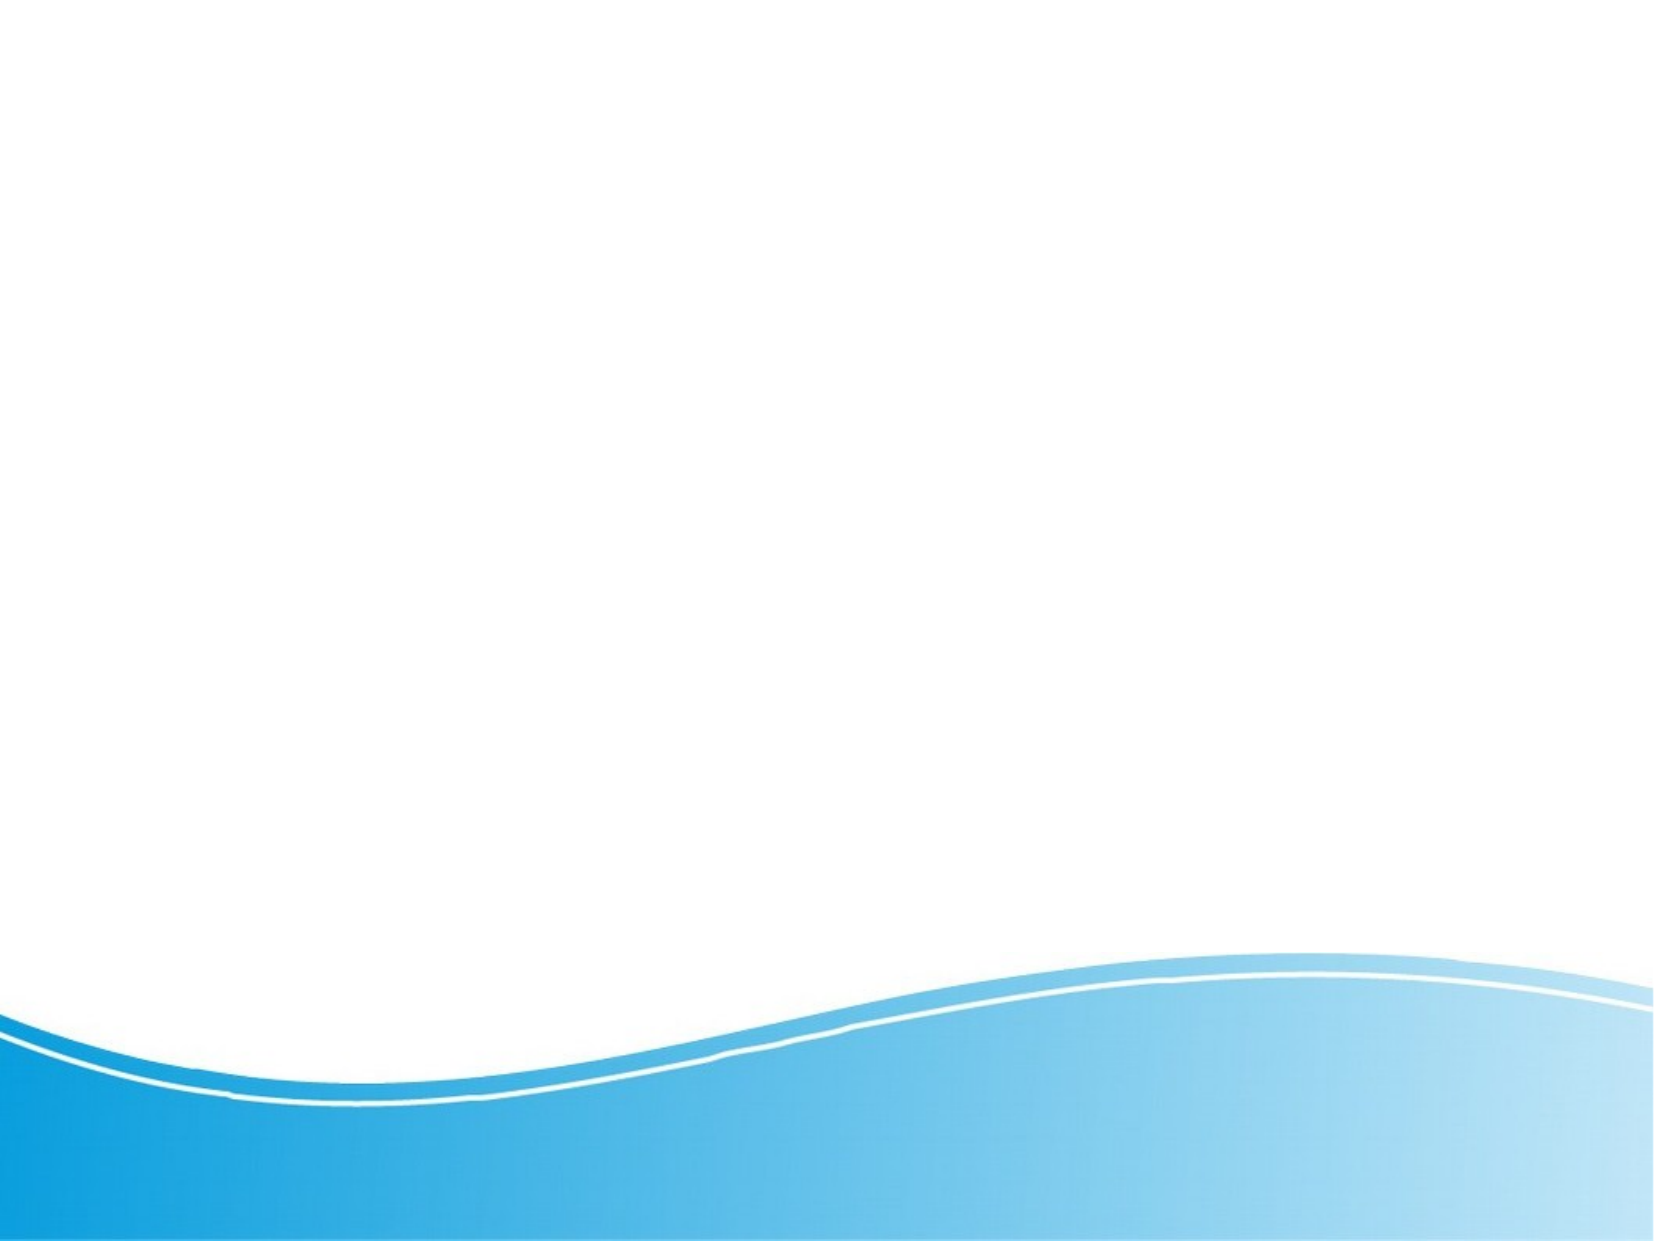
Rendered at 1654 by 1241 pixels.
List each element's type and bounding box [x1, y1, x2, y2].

picture [0, 952, 1654, 1241]
